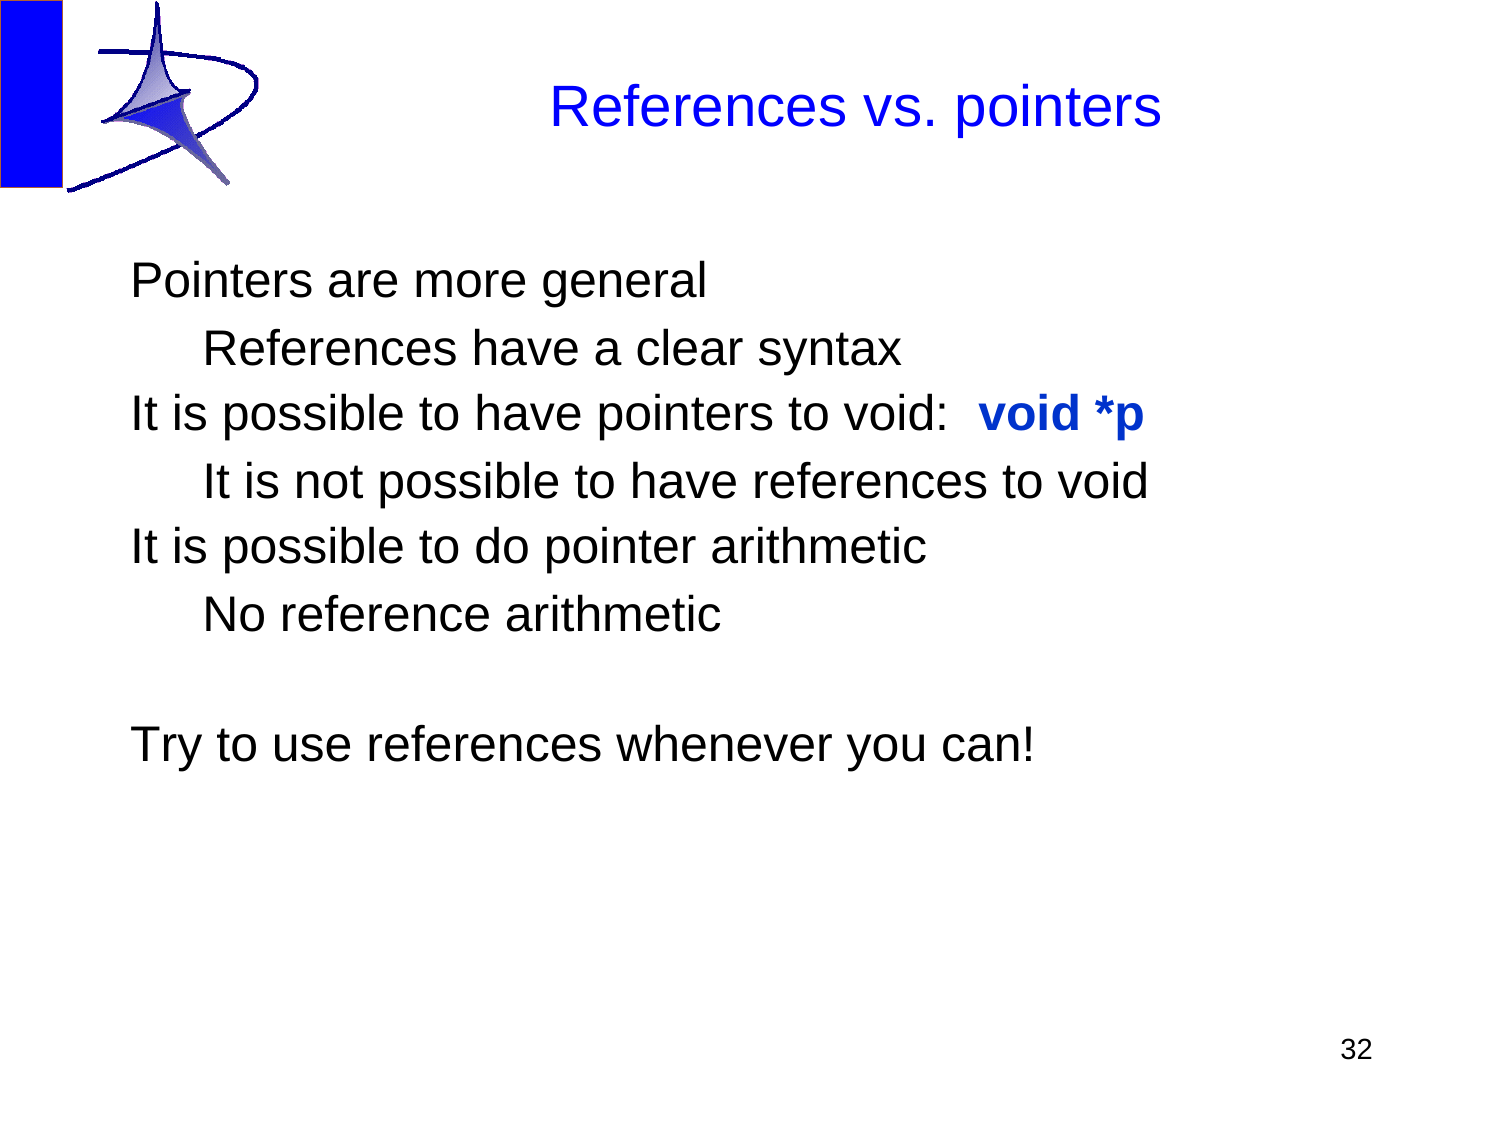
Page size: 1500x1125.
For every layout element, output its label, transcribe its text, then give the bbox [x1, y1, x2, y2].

list Pointers are more general References have a clear syntax It is possible to have pointers to void: void *p It is not possible to have references to void It is possible to do pointer arithmetic No reference arithmetic Try to use references whenever you can! [112, 249, 1450, 840]
title References vs. pointers [262, 24, 1450, 188]
picture [62, 0, 263, 197]
